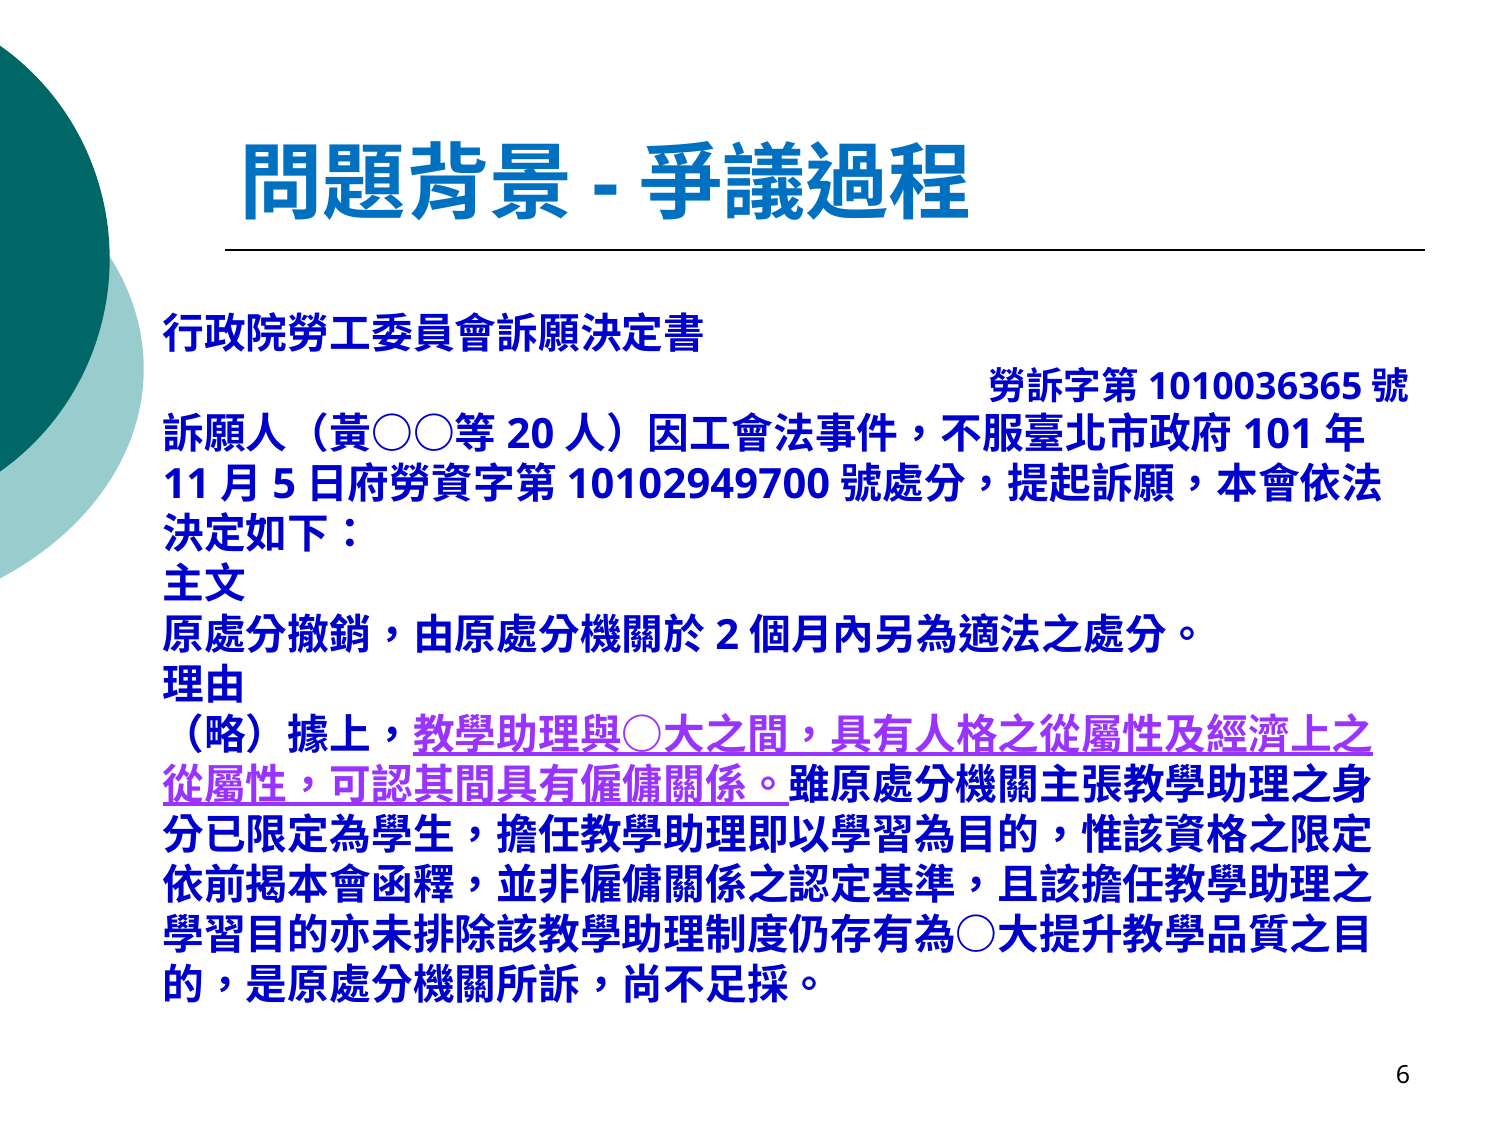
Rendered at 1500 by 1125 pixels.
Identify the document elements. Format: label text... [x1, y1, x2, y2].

title 問題背景-爭議過程 [224, 49, 1425, 237]
list 行政院勞工委員會訴願決定書 勞訴字第1010036365號 訴願人（黃○○等20人）因工會法事件，不服臺北市政府101年11月5日府勞資字第10102949700號處分，提起訴願，本會依法決定如下： 主文 原處分撤銷，由原處分機關於2個月內另為適法之處分。 理由 （略）據上，教學助理與○大之間，具有人格之從屬性及經濟上之從屬性，可認其間具有僱傭關係。雖原處分機關主張教學助理之身分已限定為學生，擔任教學助理即以學習為目的，惟該資格之限定依前揭本會函釋，並非僱傭關係之認定基準，且該擔任教學助理之學習目的亦未排除該教學助理制度仍存有為○大提升教學品質之目的，是原處分機關所訴，尚不足採。 [147, 299, 1425, 1012]
slide_number <number> [1074, 1025, 1425, 1100]
